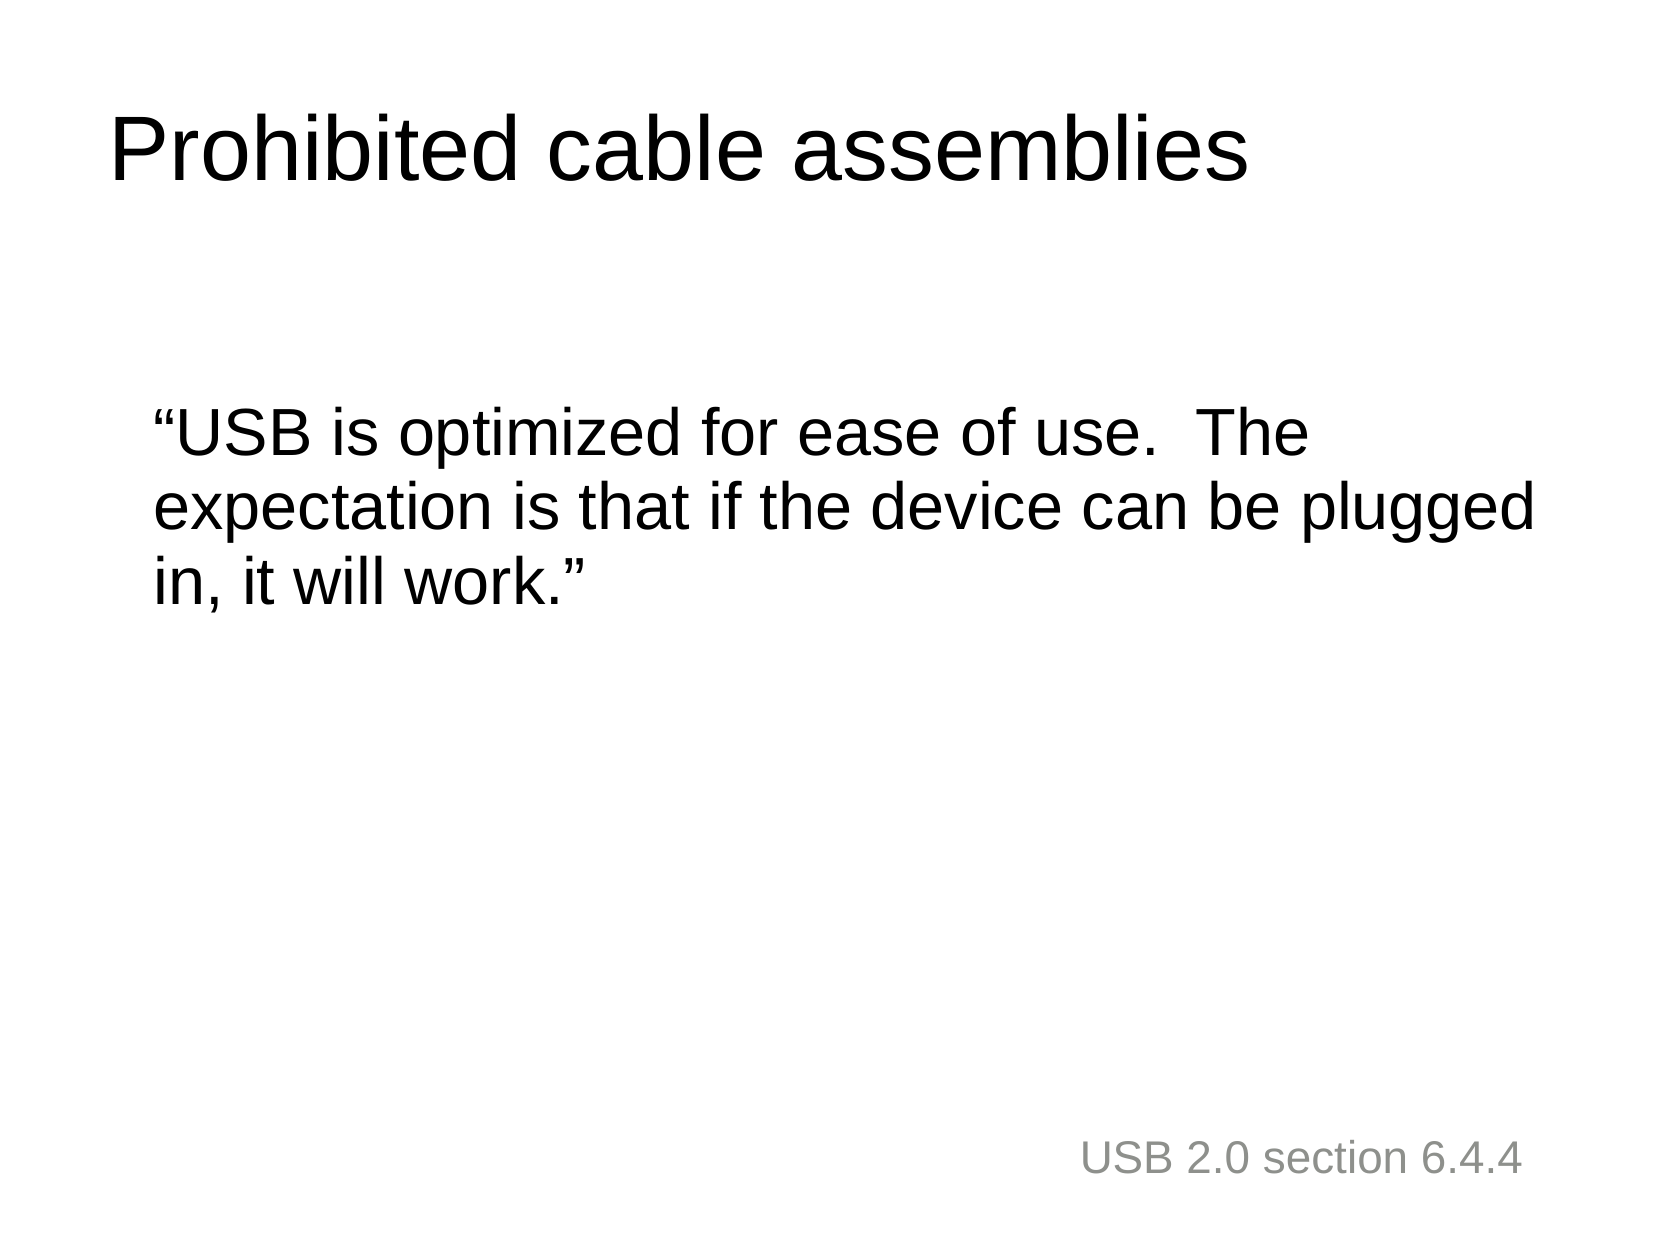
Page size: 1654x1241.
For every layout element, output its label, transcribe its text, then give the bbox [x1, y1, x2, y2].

list “USB is optimized for ease of use. The expectation is that if the device can be plugged in, it will work.” [82, 290, 1571, 1010]
text_box Prohibited cable assemblies [93, 90, 1561, 208]
text_box USB 2.0 section 6.4.4 [1065, 1125, 1591, 1216]
